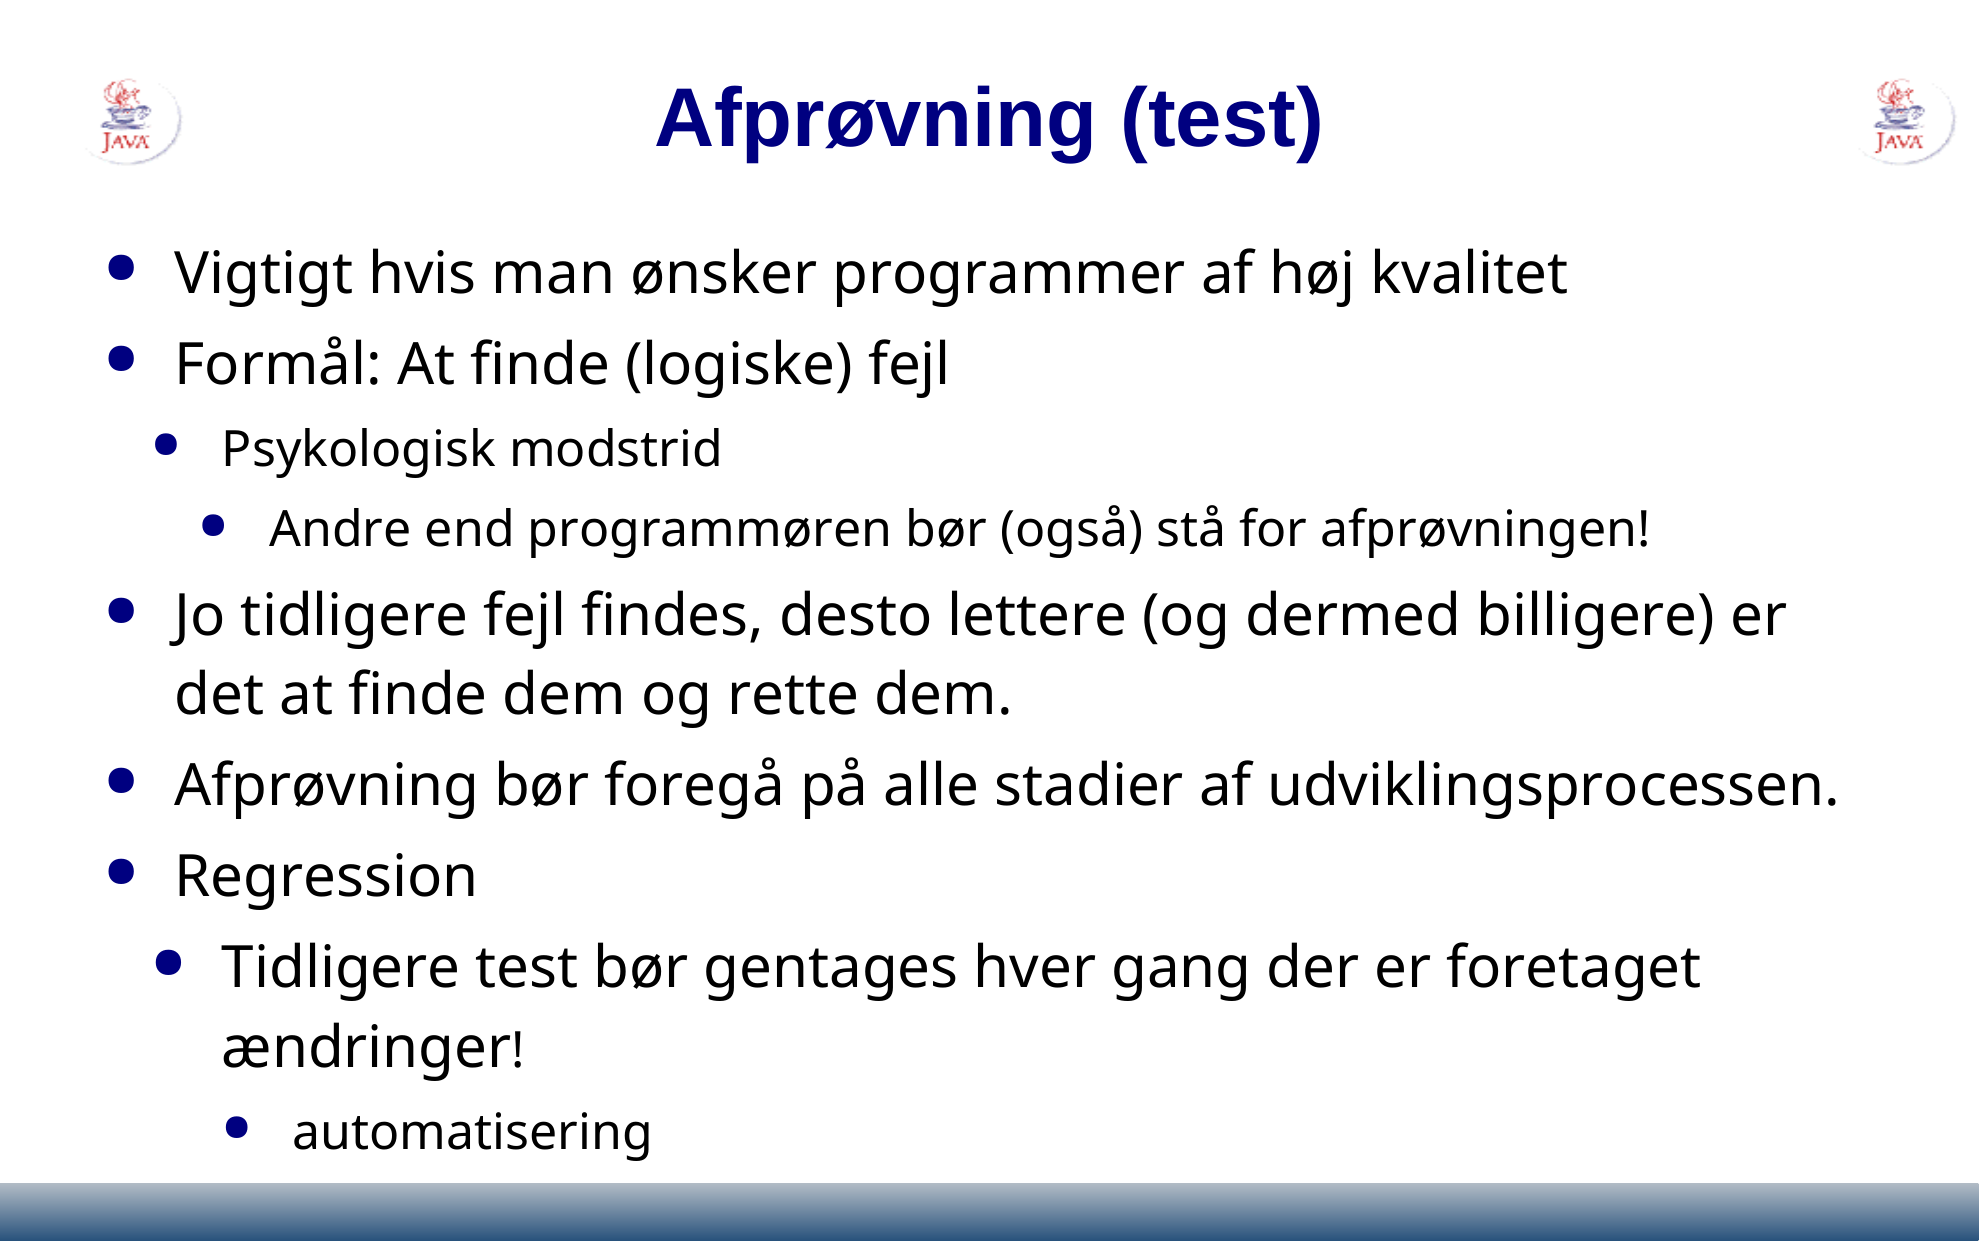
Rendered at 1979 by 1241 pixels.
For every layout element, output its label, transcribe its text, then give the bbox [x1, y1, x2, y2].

list Vigtigt hvis man ønsker programmer af høj kvalitet Formål: At finde (logiske) fejl Psykologisk modstrid Andre end programmøren bør (også) stå for afprøvningen! Jo tidligere fejl findes, desto lettere (og dermed billigere) er det at finde dem og rette dem. Afprøvning bør foregå på alle stadier af udviklingsprocessen. Regression Tidligere test bør gentages hver gang der er foretaget ændringer! automatisering [92, 230, 1881, 1184]
picture [69, 71, 126, 169]
picture [1853, 71, 1961, 169]
title Afprøvning (test) [126, 14, 1853, 222]
